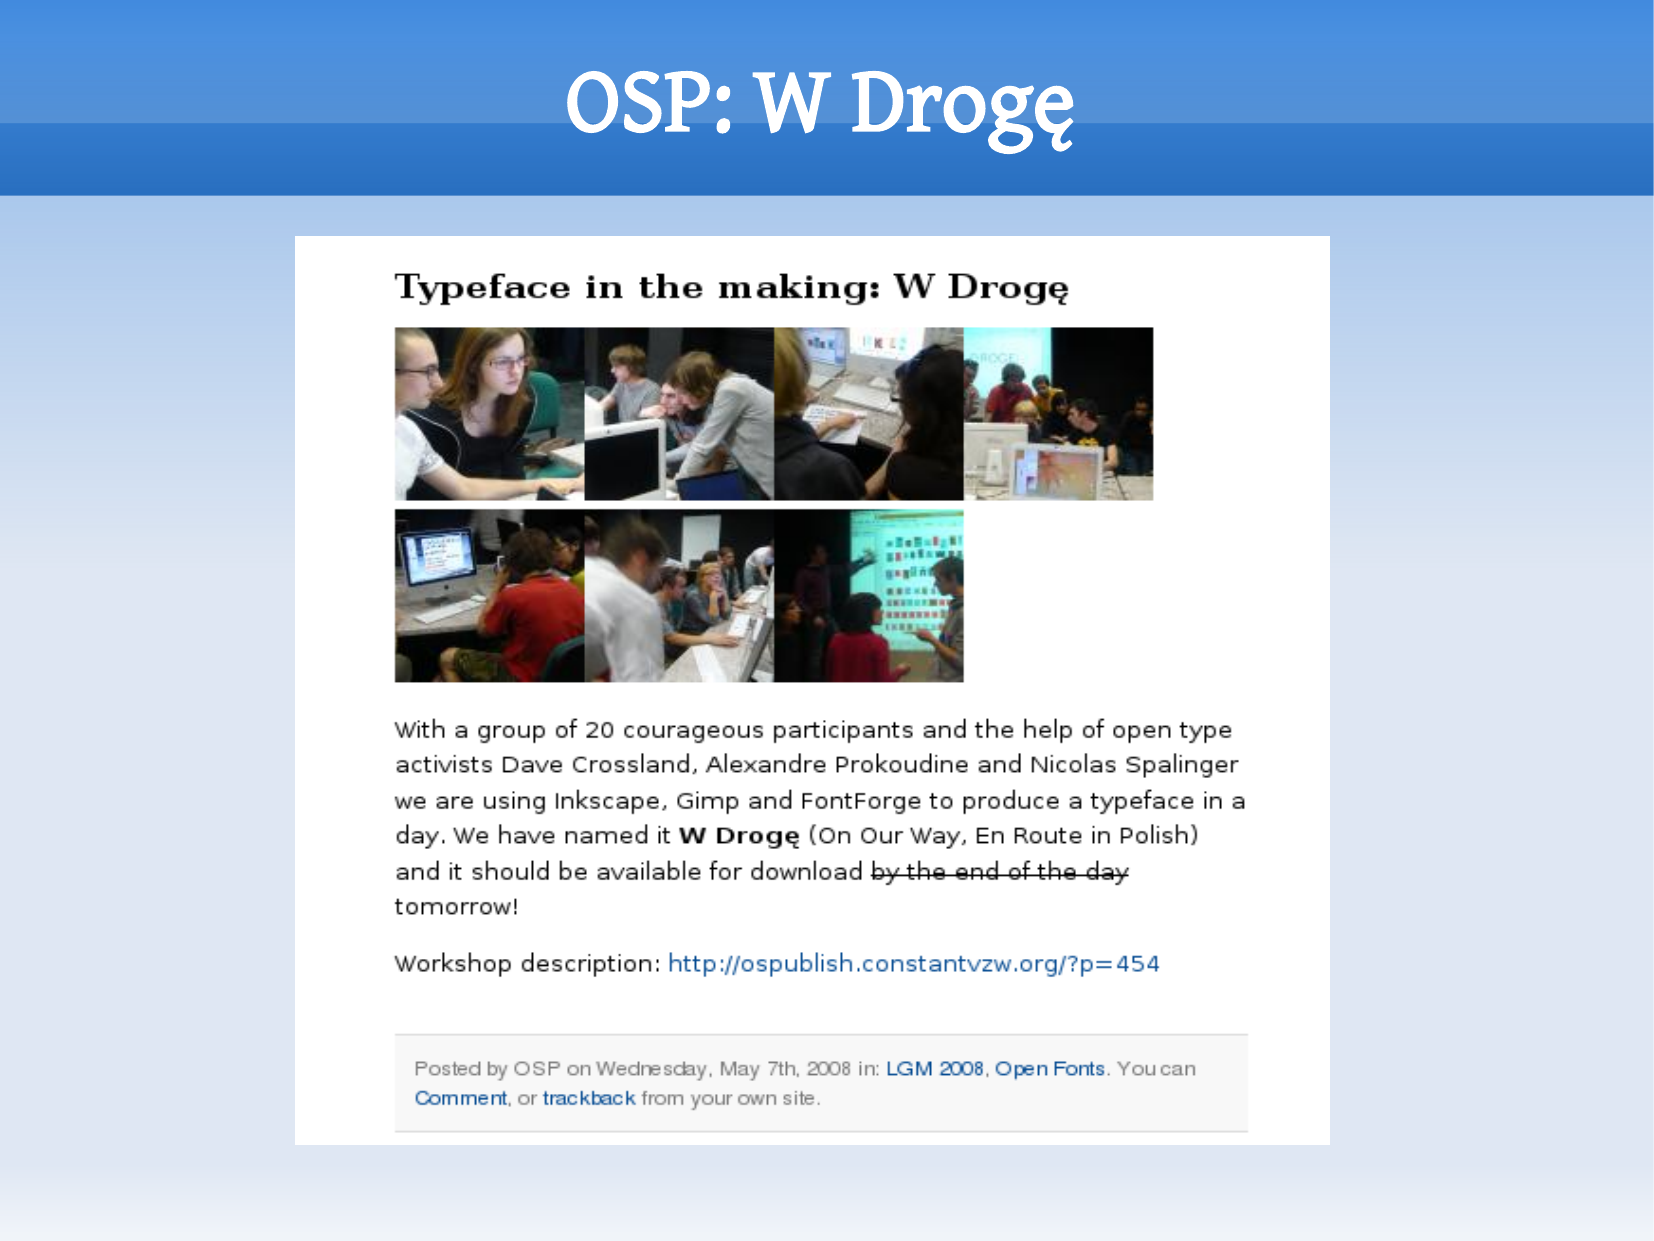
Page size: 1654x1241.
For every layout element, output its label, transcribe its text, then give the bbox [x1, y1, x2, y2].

title OSP: W Drogę [59, 29, 1270, 178]
picture [0, 0, 1654, 1241]
